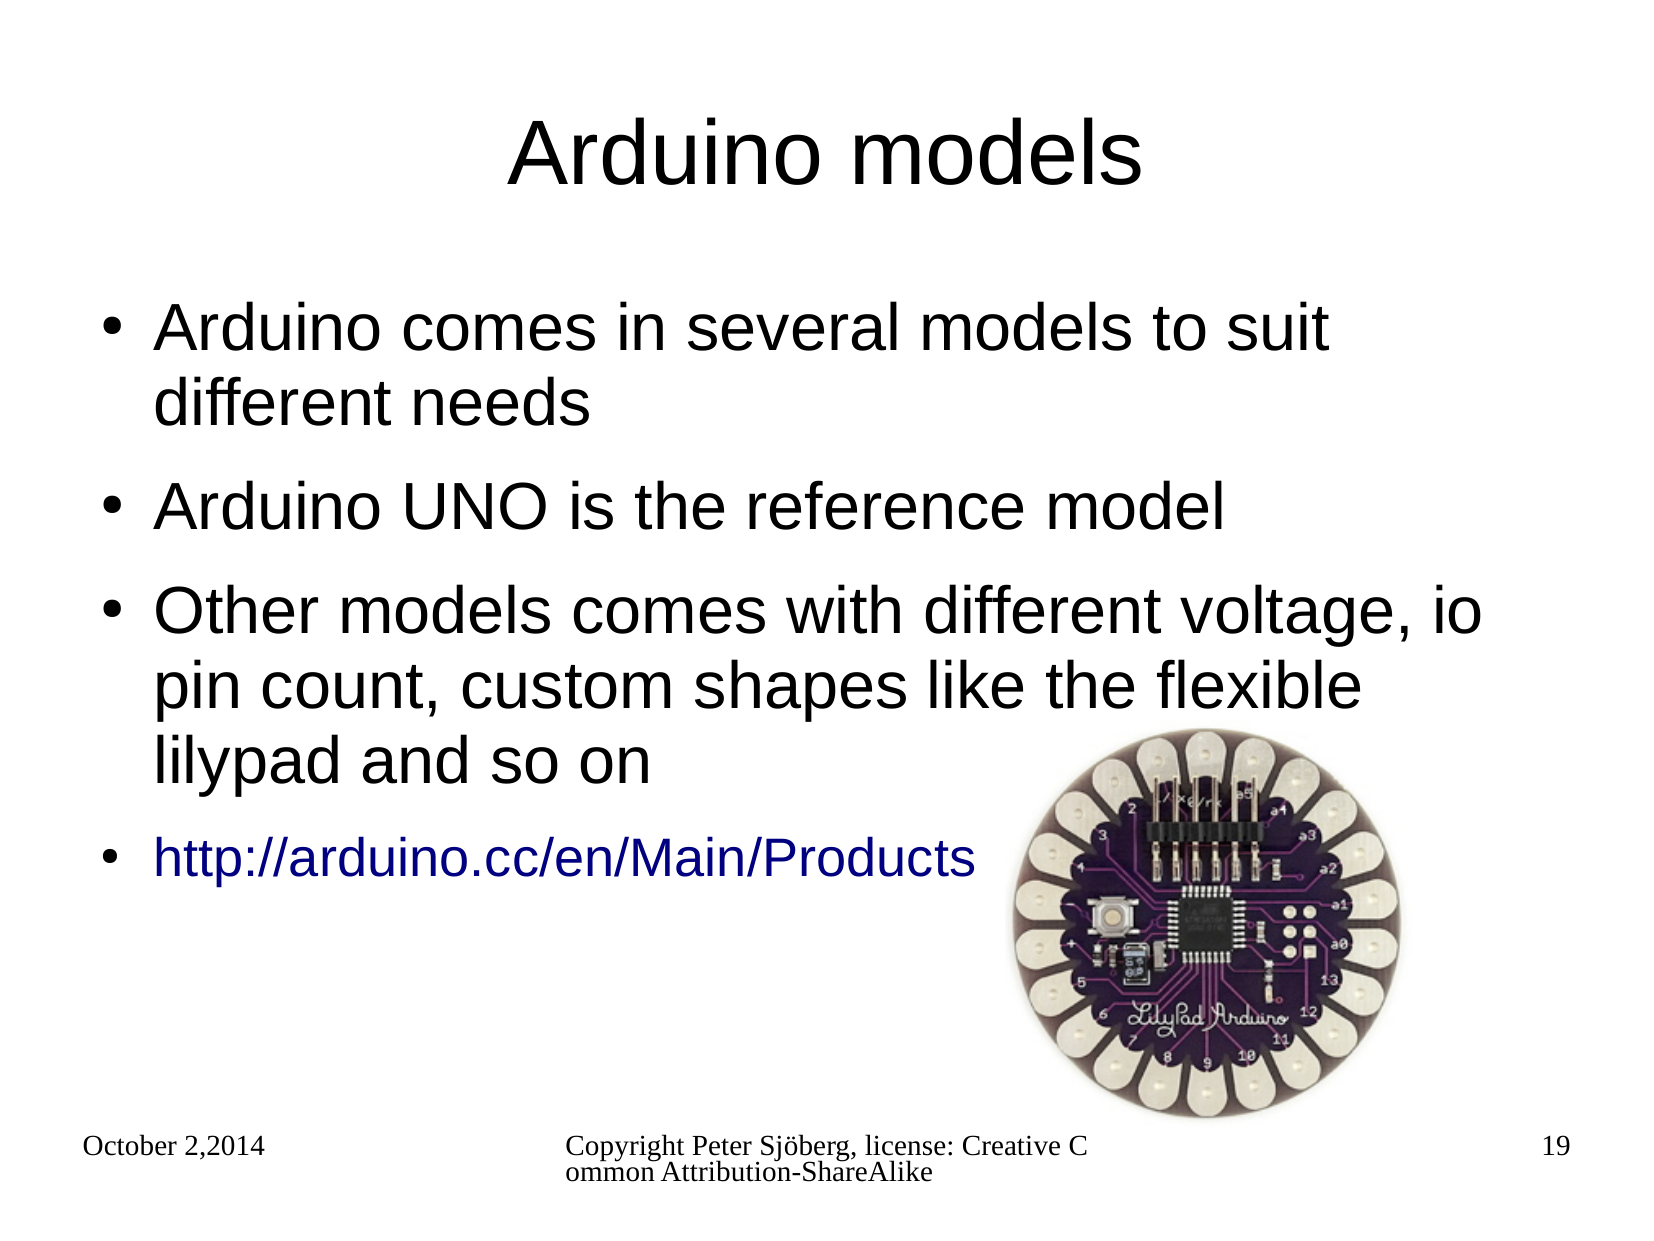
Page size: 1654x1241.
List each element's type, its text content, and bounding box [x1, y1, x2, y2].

title Arduino models [82, 49, 1571, 257]
picture [1005, 1010, 1413, 1128]
list Arduino comes in several models to suit different needs Arduino UNO is the reference model Other models comes with different voltage, io pin count, custom shapes like the flexible lilypad and so on http://arduino.cc/en/Main/Products [82, 290, 1571, 1010]
